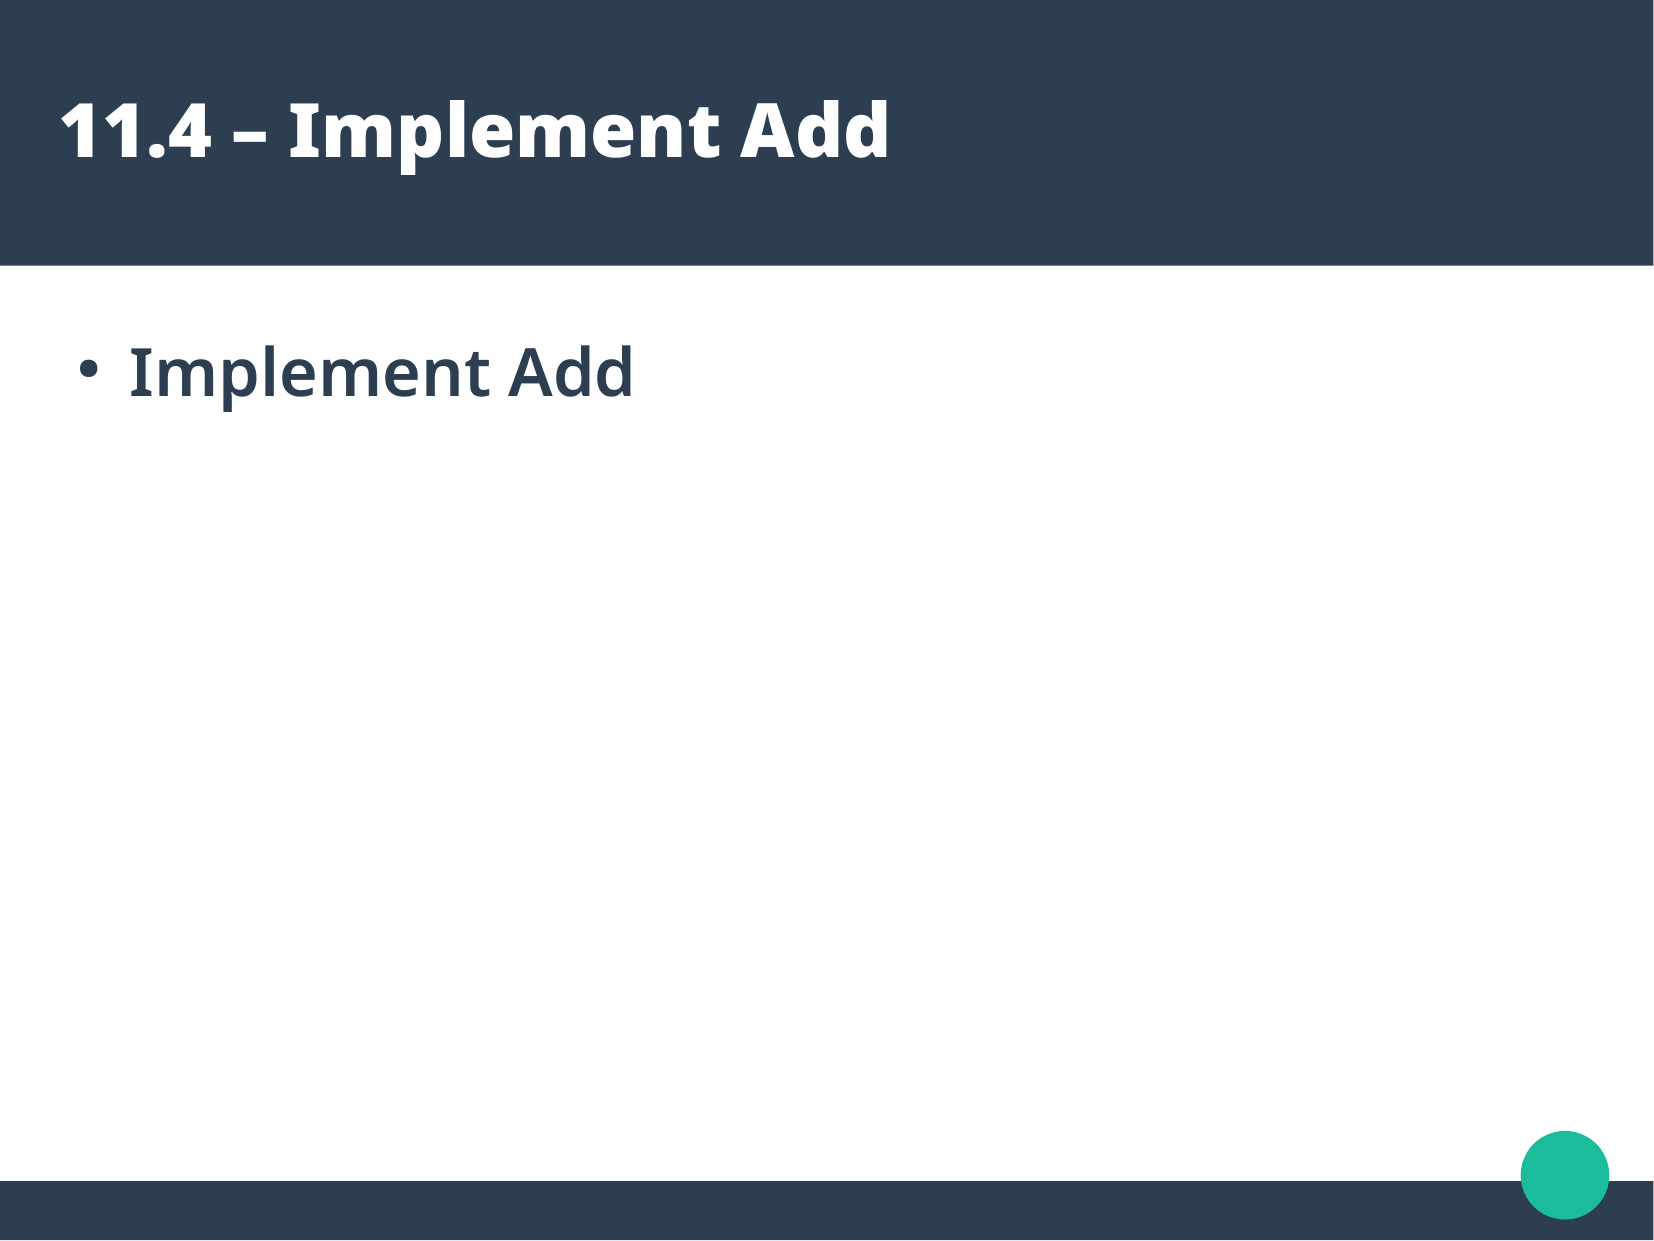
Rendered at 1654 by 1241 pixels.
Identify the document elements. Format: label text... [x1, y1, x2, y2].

list Implement Add [59, 324, 1595, 1152]
title 11.4 – Implement Add [59, 49, 1595, 207]
